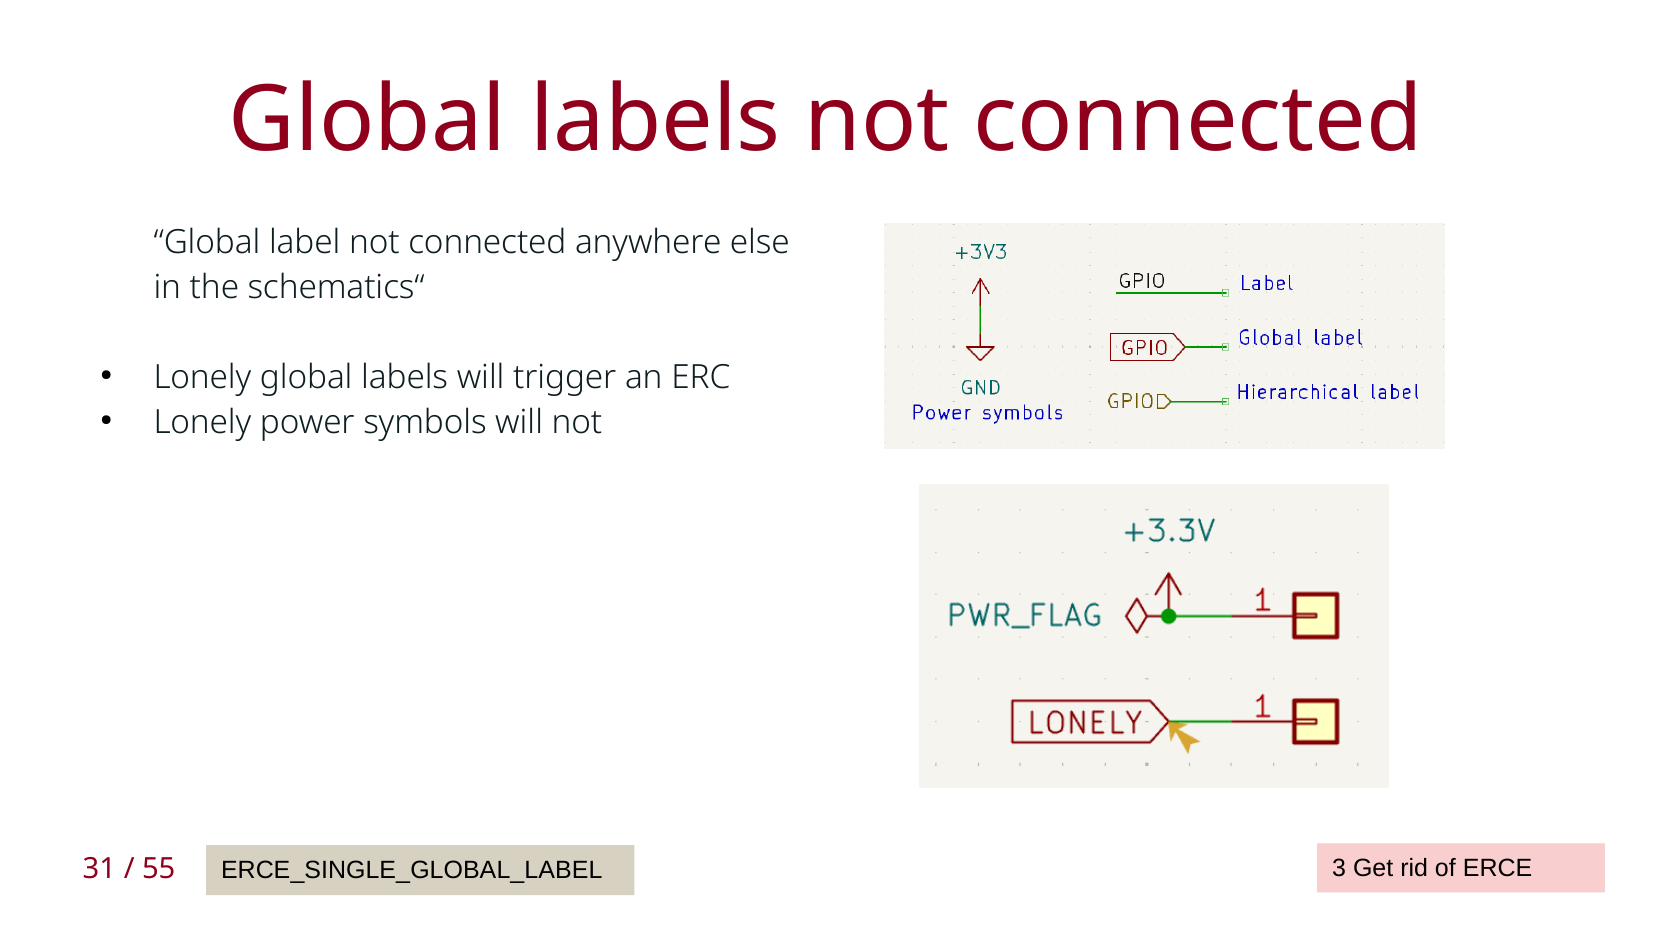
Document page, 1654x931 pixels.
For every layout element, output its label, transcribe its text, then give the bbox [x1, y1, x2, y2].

picture [919, 484, 1389, 788]
text_box ERCE_SINGLE_GLOBAL_LABEL [206, 845, 635, 896]
title Global labels not connected [82, 37, 1571, 193]
text_box 3 Get rid of ERCE [1317, 843, 1605, 893]
list “Global label not connected anywhere else in the schematics“ Lonely global labels will trigger an ERC Lonely power symbols will not [82, 217, 808, 534]
picture [884, 223, 1445, 449]
